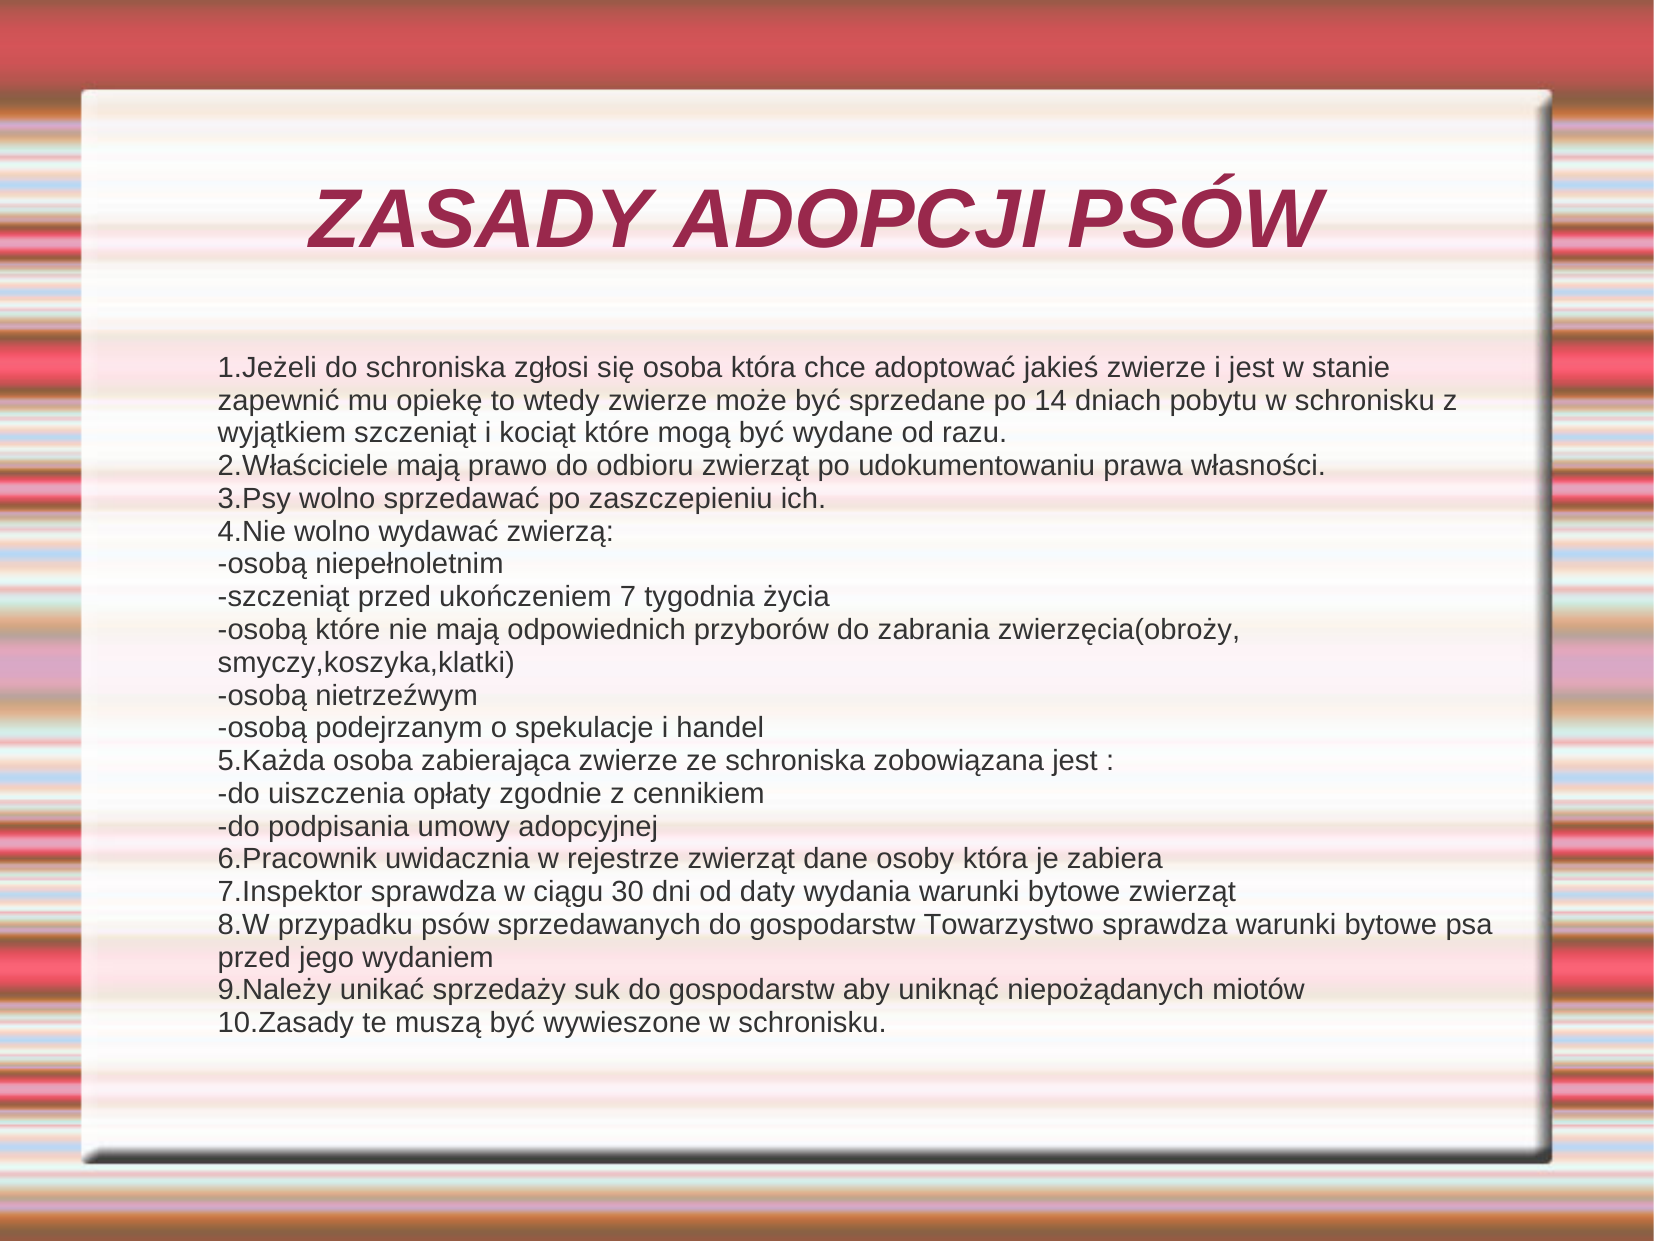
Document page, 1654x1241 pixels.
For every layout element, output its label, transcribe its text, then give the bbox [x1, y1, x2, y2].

list 1.Jeżeli do schroniska zgłosi się osoba która chce adoptować jakieś zwierze i jest w stanie zapewnić mu opiekę to wtedy zwierze może być sprzedane po 14 dniach pobytu w schronisku z wyjątkiem szczeniąt i kociąt które mogą być wydane od razu. 2.Właściciele mają prawo do odbioru zwierząt po udokumentowaniu prawa własności. 3.Psy wolno sprzedawać po zaszczepieniu ich. 4.Nie wolno wydawać zwierzą: -osobą niepełnoletnim -szczeniąt przed ukończeniem 7 tygodnia życia -osobą które nie mają odpowiednich przyborów do zabrania zwierzęcia(obroży, smyczy,koszyka,klatki) -osobą nietrzeźwym -osobą podejrzanym o spekulacje i handel 5.Każda osoba zabierająca zwierze ze schroniska zobowiązana jest : -do uiszczenia opłaty zgodnie z cennikiem -do podpisania umowy adopcyjnej 6.Pracownik uwidacznia w rejestrze zwierząt dane osoby która je zabiera 7.Inspektor sprawdza w ciągu 30 dni od daty wydania warunki bytowe zwierząt 8.W przypadku psów sprzedawanych do gospodarstw Towarzystwo sprawdza warunki bytowe psa przed jego wydaniem 9.Należy unikać sprzedaży suk do gospodarstw aby uniknąć niepożądanych miotów 10.Zasady te muszą być wywieszone w schronisku. [134, 350, 1516, 1133]
picture [0, 0, 1654, 1241]
title ZASADY ADOPCJI PSÓW [121, 114, 1534, 322]
